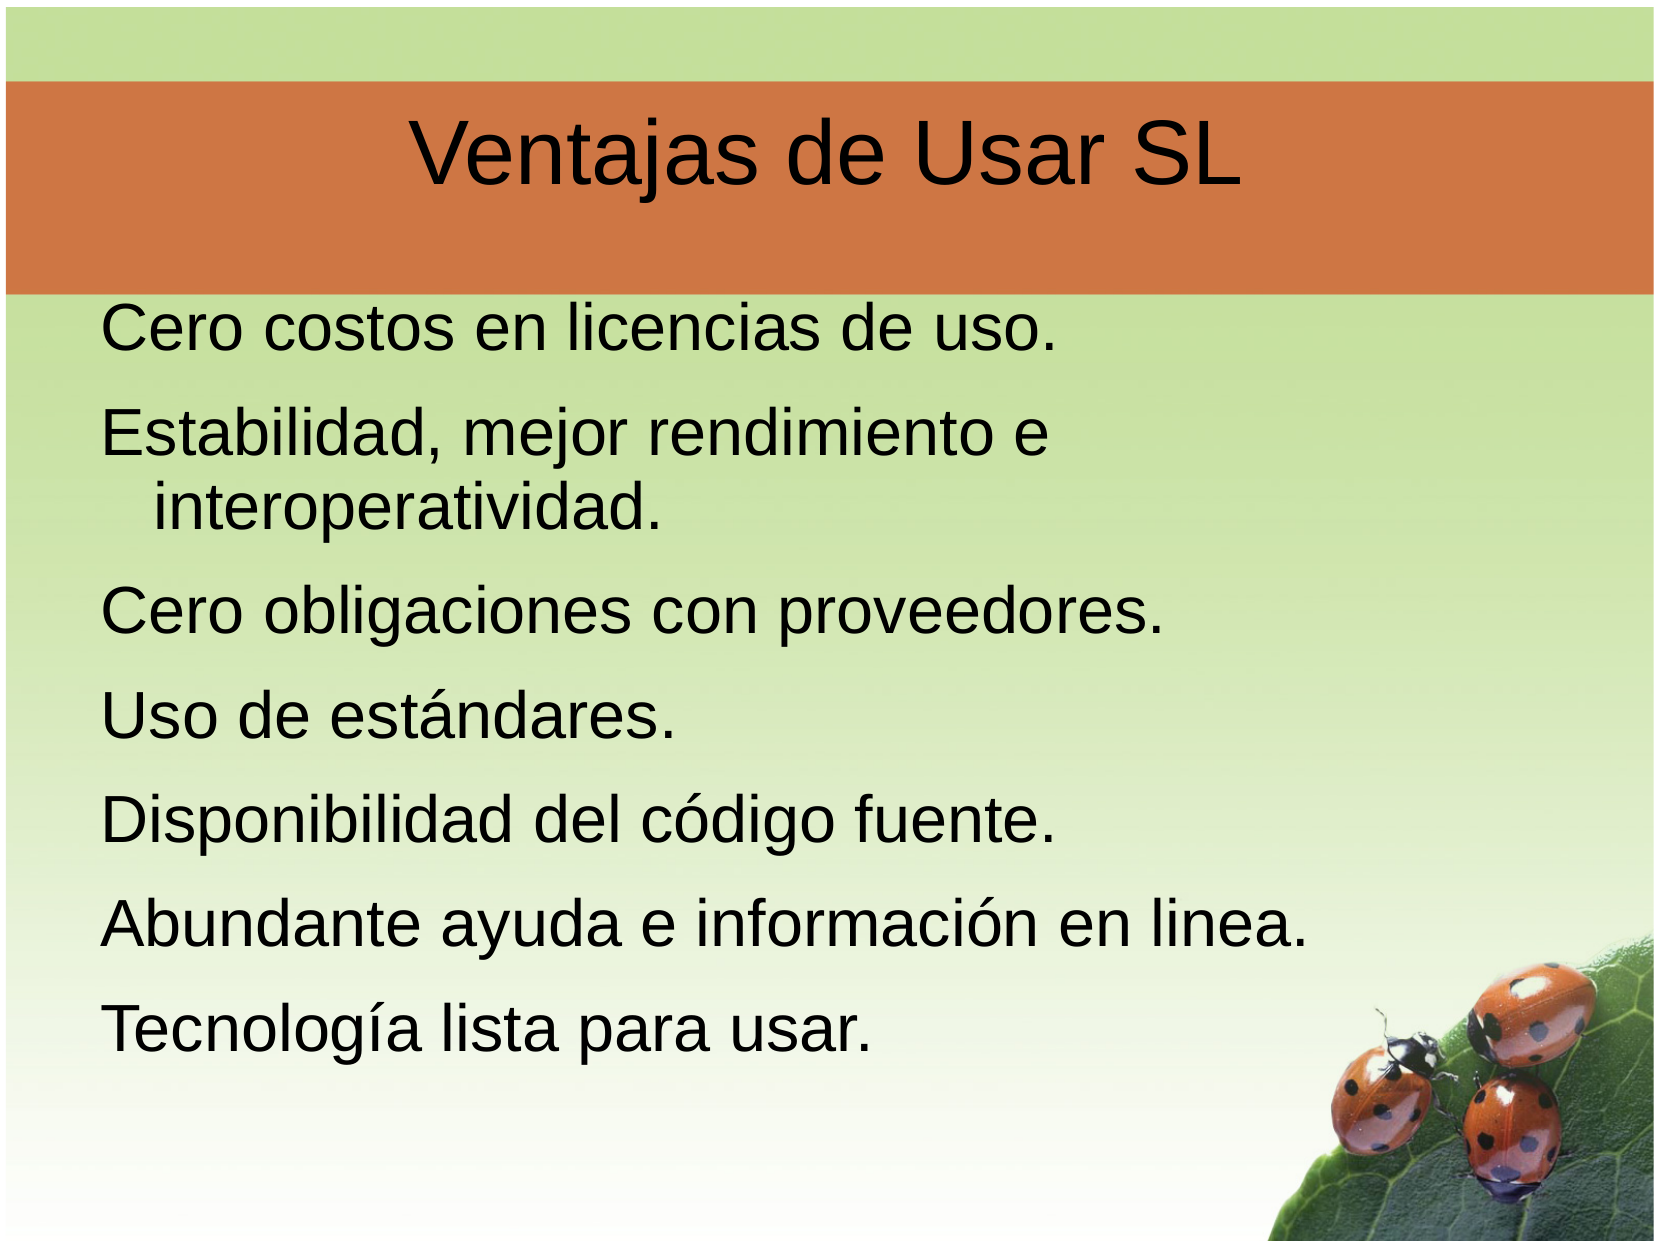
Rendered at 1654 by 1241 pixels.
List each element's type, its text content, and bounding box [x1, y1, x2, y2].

list Cero costos en licencias de uso. Estabilidad, mejor rendimiento e interoperatividad. Cero obligaciones con proveedores. Uso de estándares. Disponibilidad del código fuente. Abundante ayuda e información en linea. Tecnología lista para usar. [82, 290, 1571, 1094]
title Ventajas de Usar SL [82, 56, 1571, 250]
picture [5, 7, 1654, 1241]
